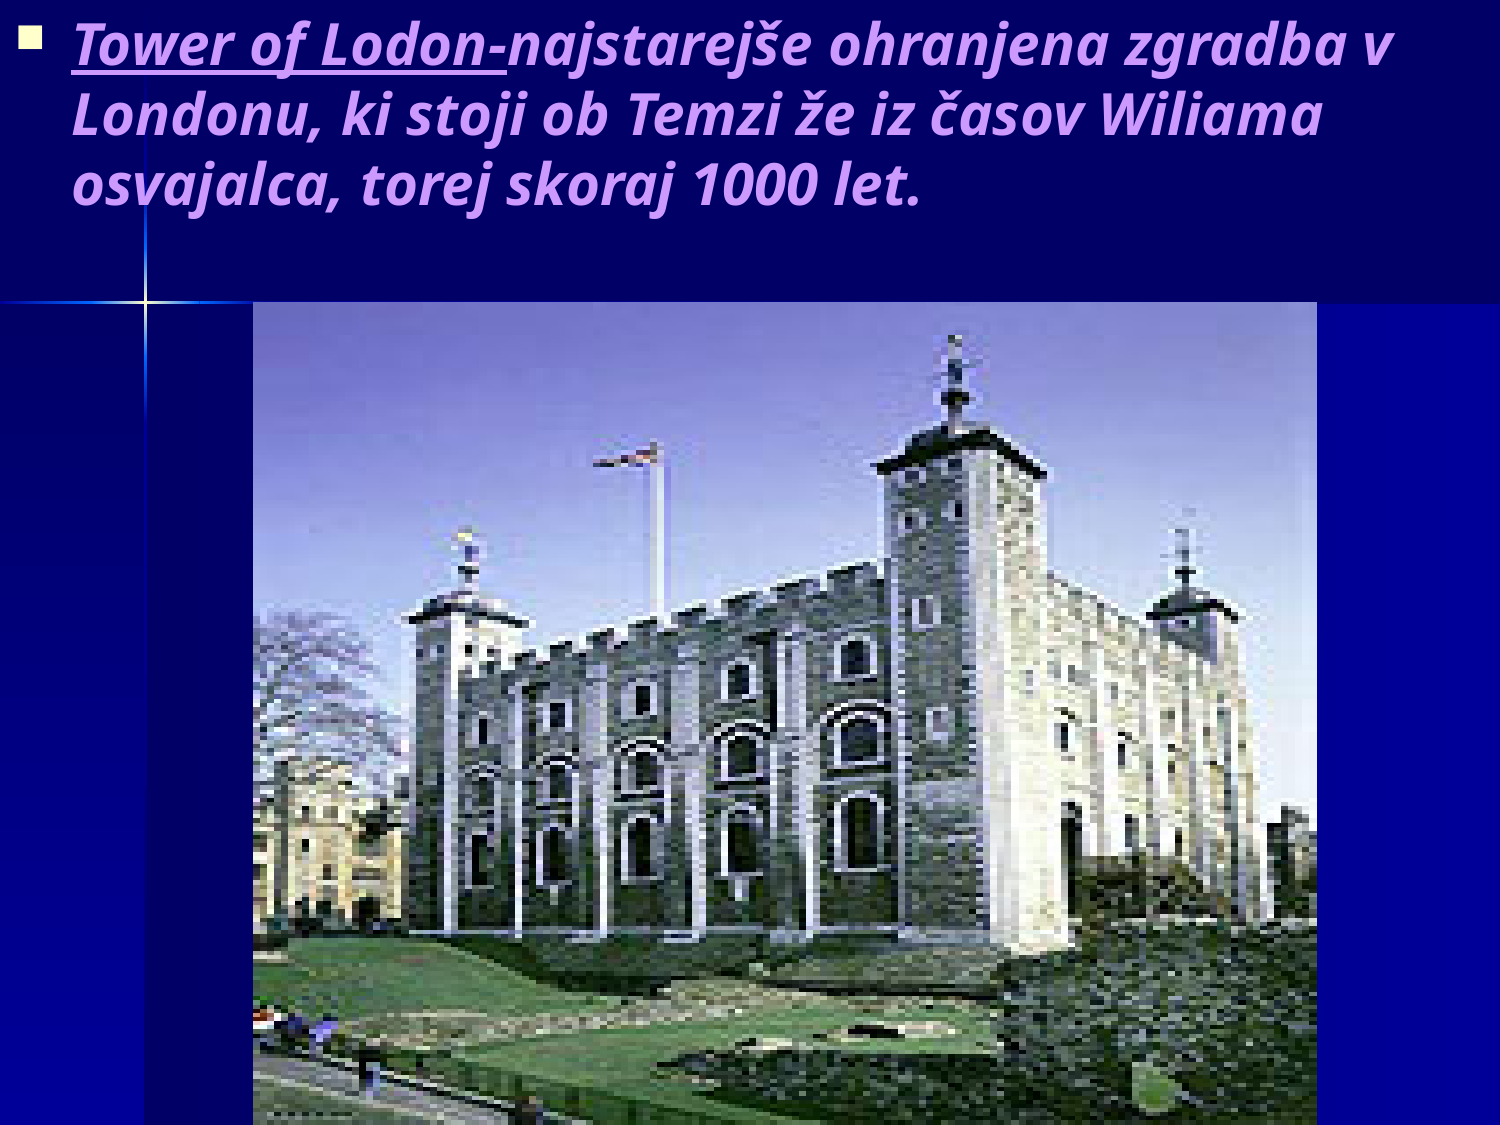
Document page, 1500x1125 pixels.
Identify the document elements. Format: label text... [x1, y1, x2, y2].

list Tower of Lodon-najstarejše ohranjena zgradba v Londonu, ki stoji ob Temzi že iz časov Wiliama osvajalca, torej skoraj 1000 let. [0, 0, 1500, 1125]
picture [253, 302, 1317, 1125]
